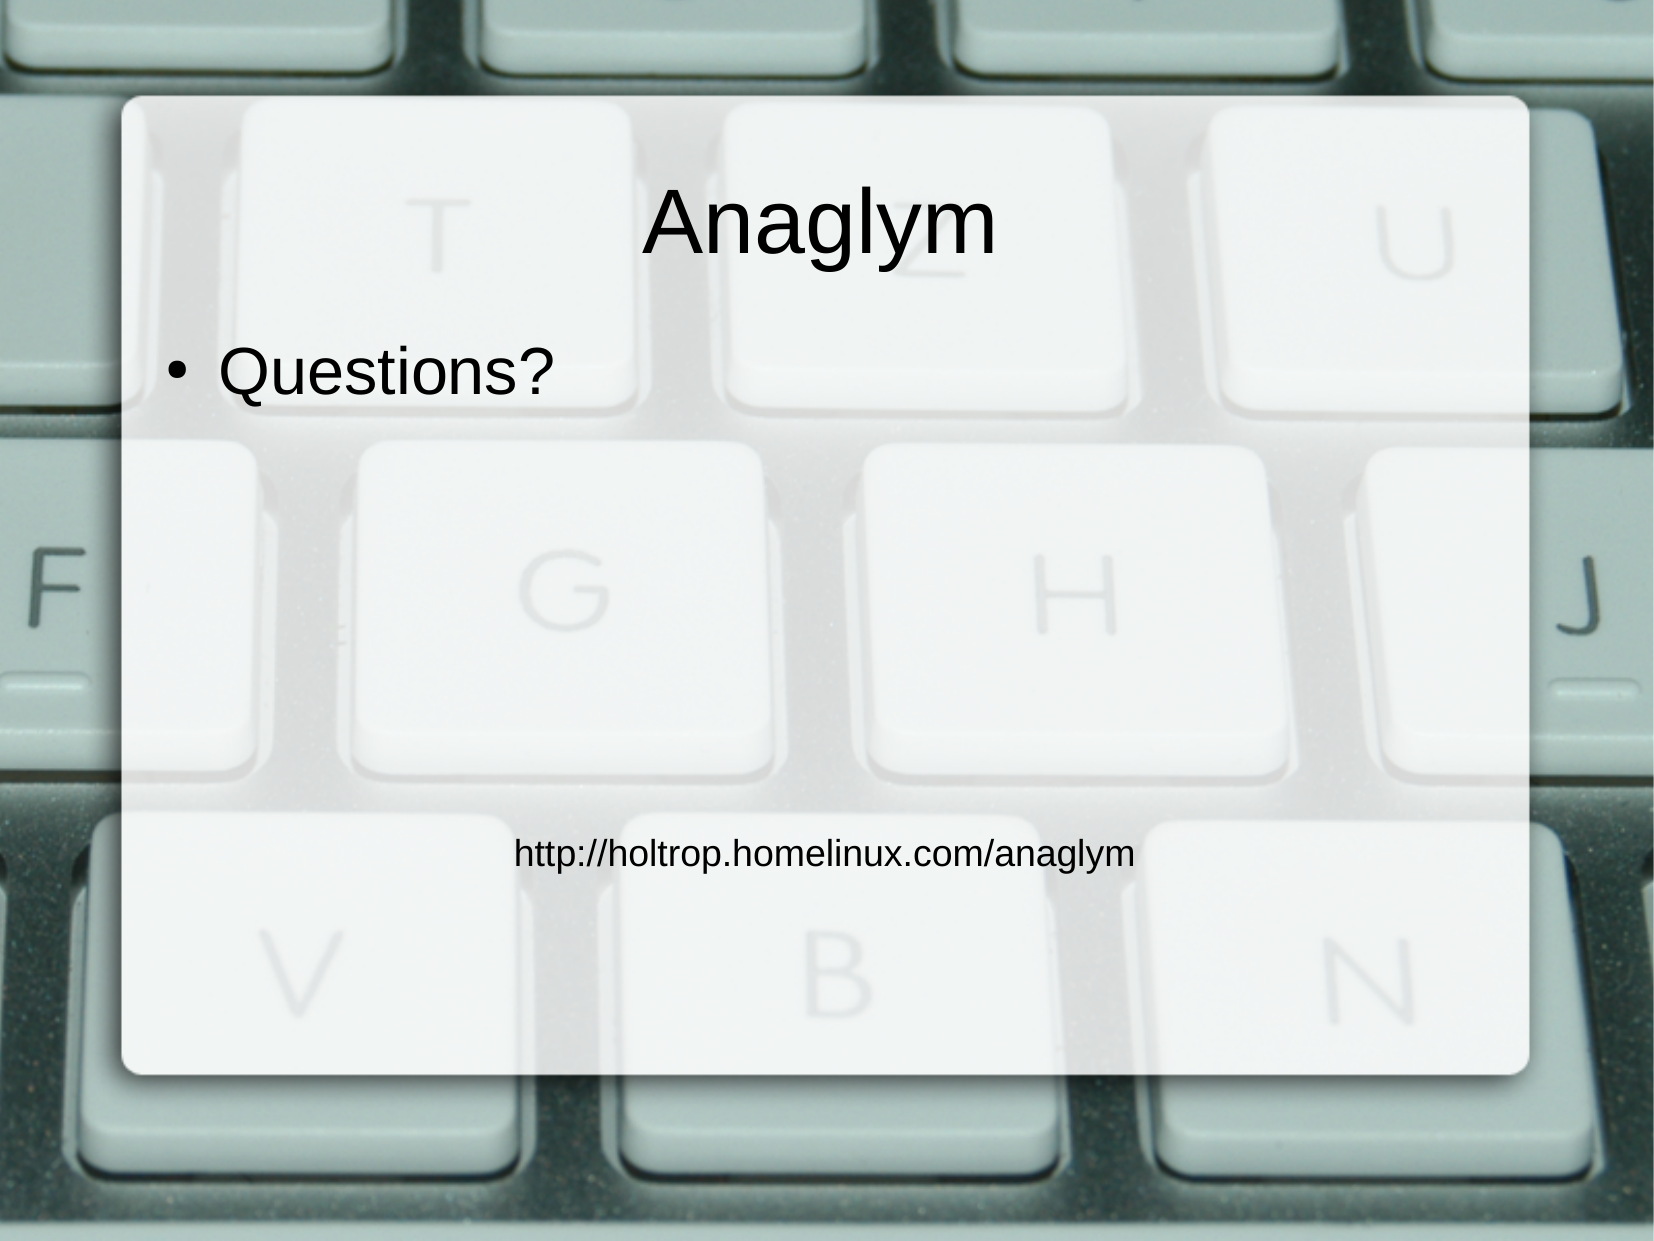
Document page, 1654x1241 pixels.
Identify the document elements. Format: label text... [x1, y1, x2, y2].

title Anaglym [135, 117, 1506, 325]
text_box http://holtrop.homelinux.com/anaglym [112, 825, 1538, 901]
list Questions? [147, 334, 1506, 725]
picture [0, 0, 1654, 1241]
